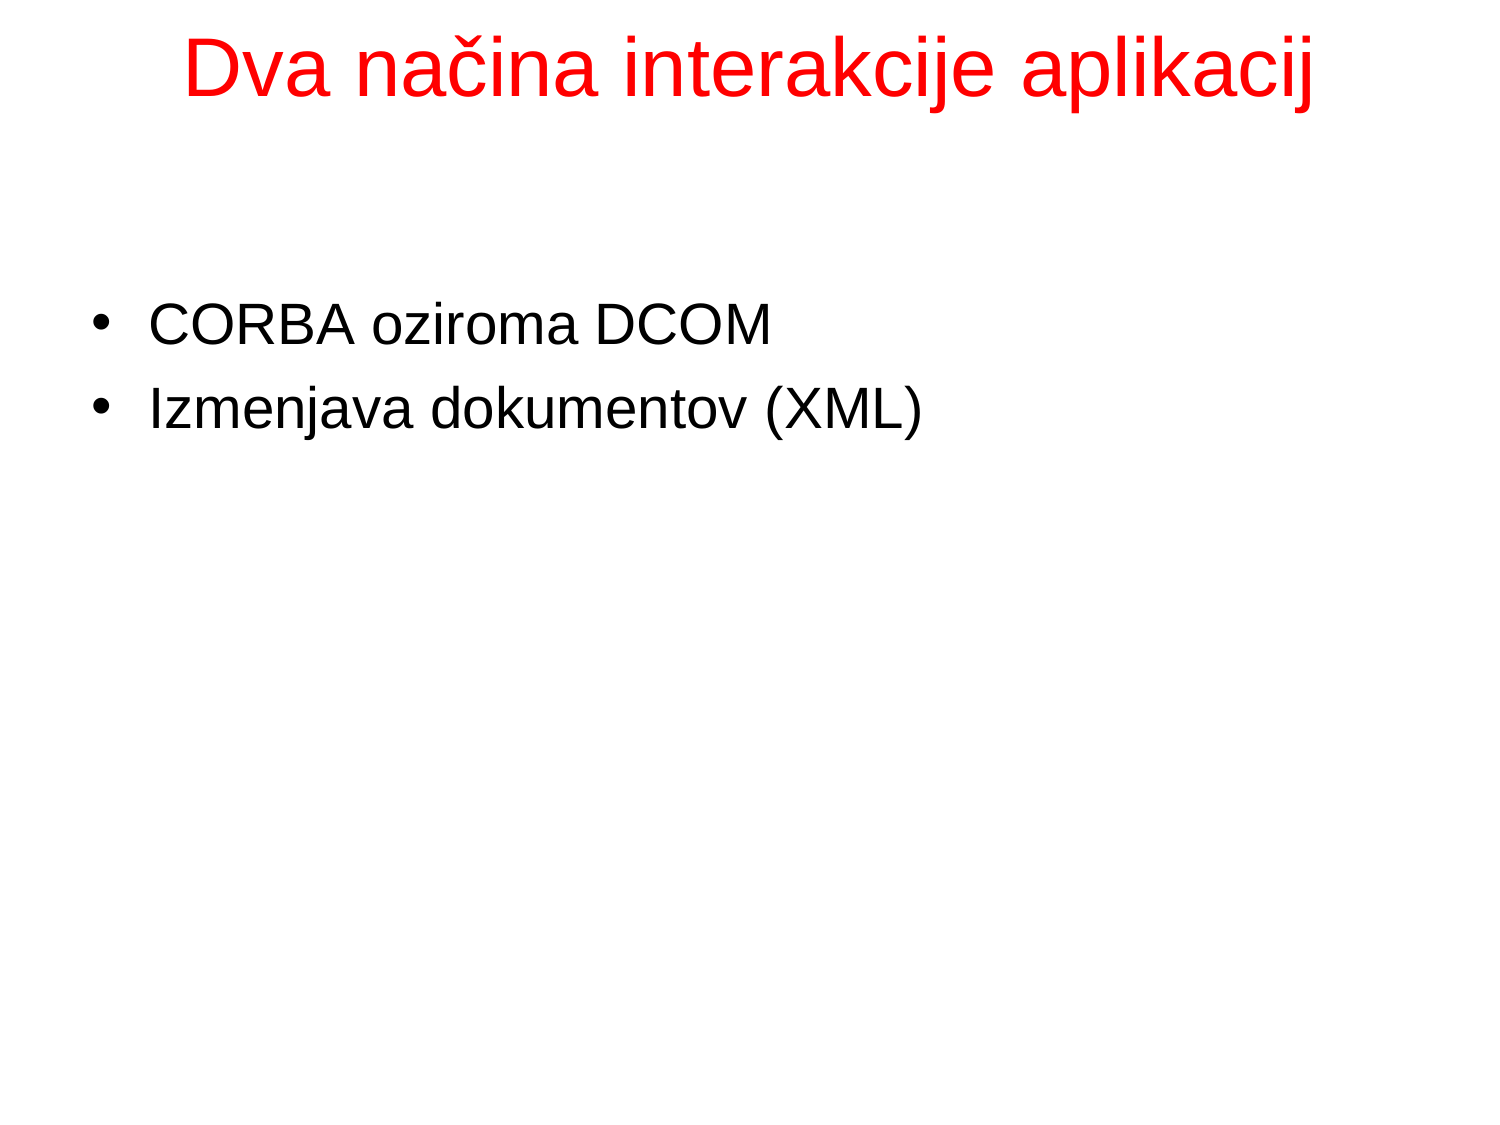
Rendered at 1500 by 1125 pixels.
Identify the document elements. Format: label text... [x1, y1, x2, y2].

list CORBA oziroma DCOM Izmenjava dokumentov (XML) [76, 278, 1427, 898]
title Dva načina interakcije aplikacij [0, 0, 1500, 126]
